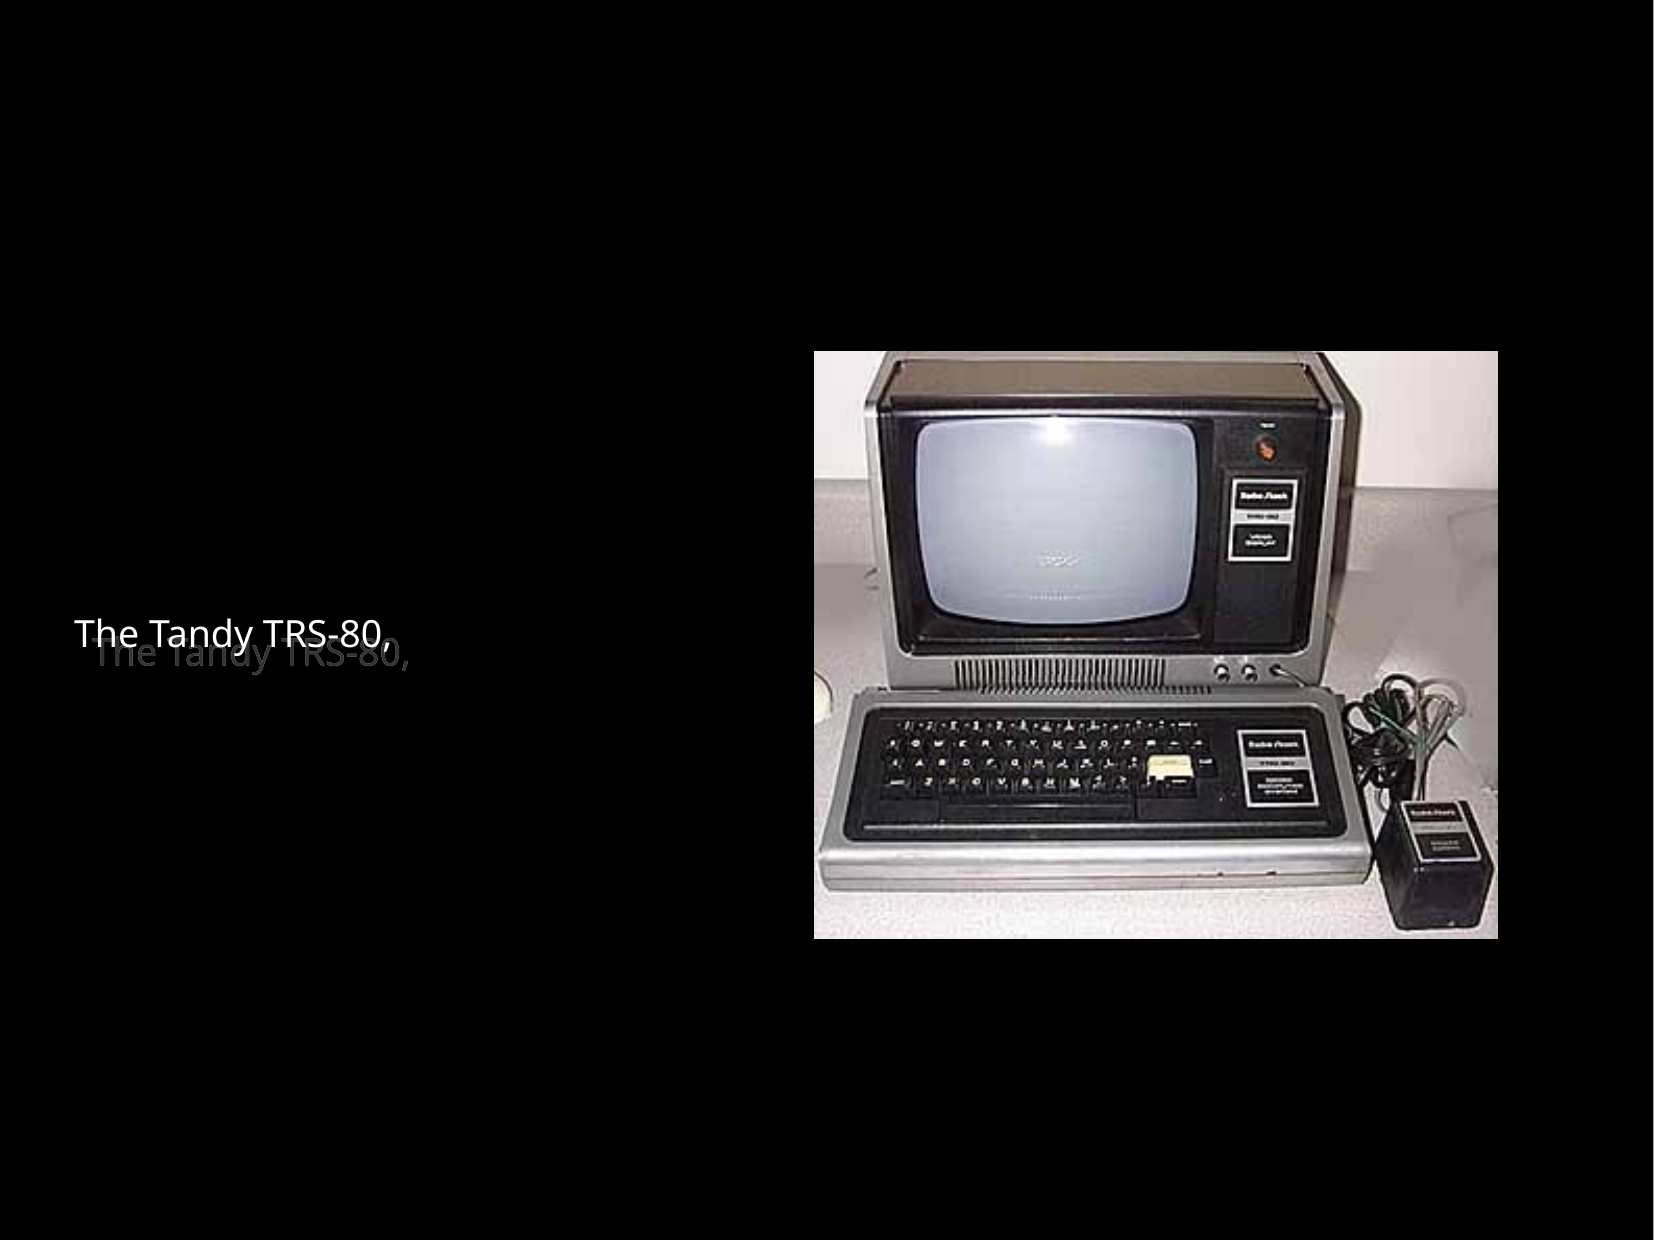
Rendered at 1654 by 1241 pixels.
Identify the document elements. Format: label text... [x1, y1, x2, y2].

text_box The Tandy TRS-80, [59, 600, 440, 668]
picture [814, 351, 1498, 939]
